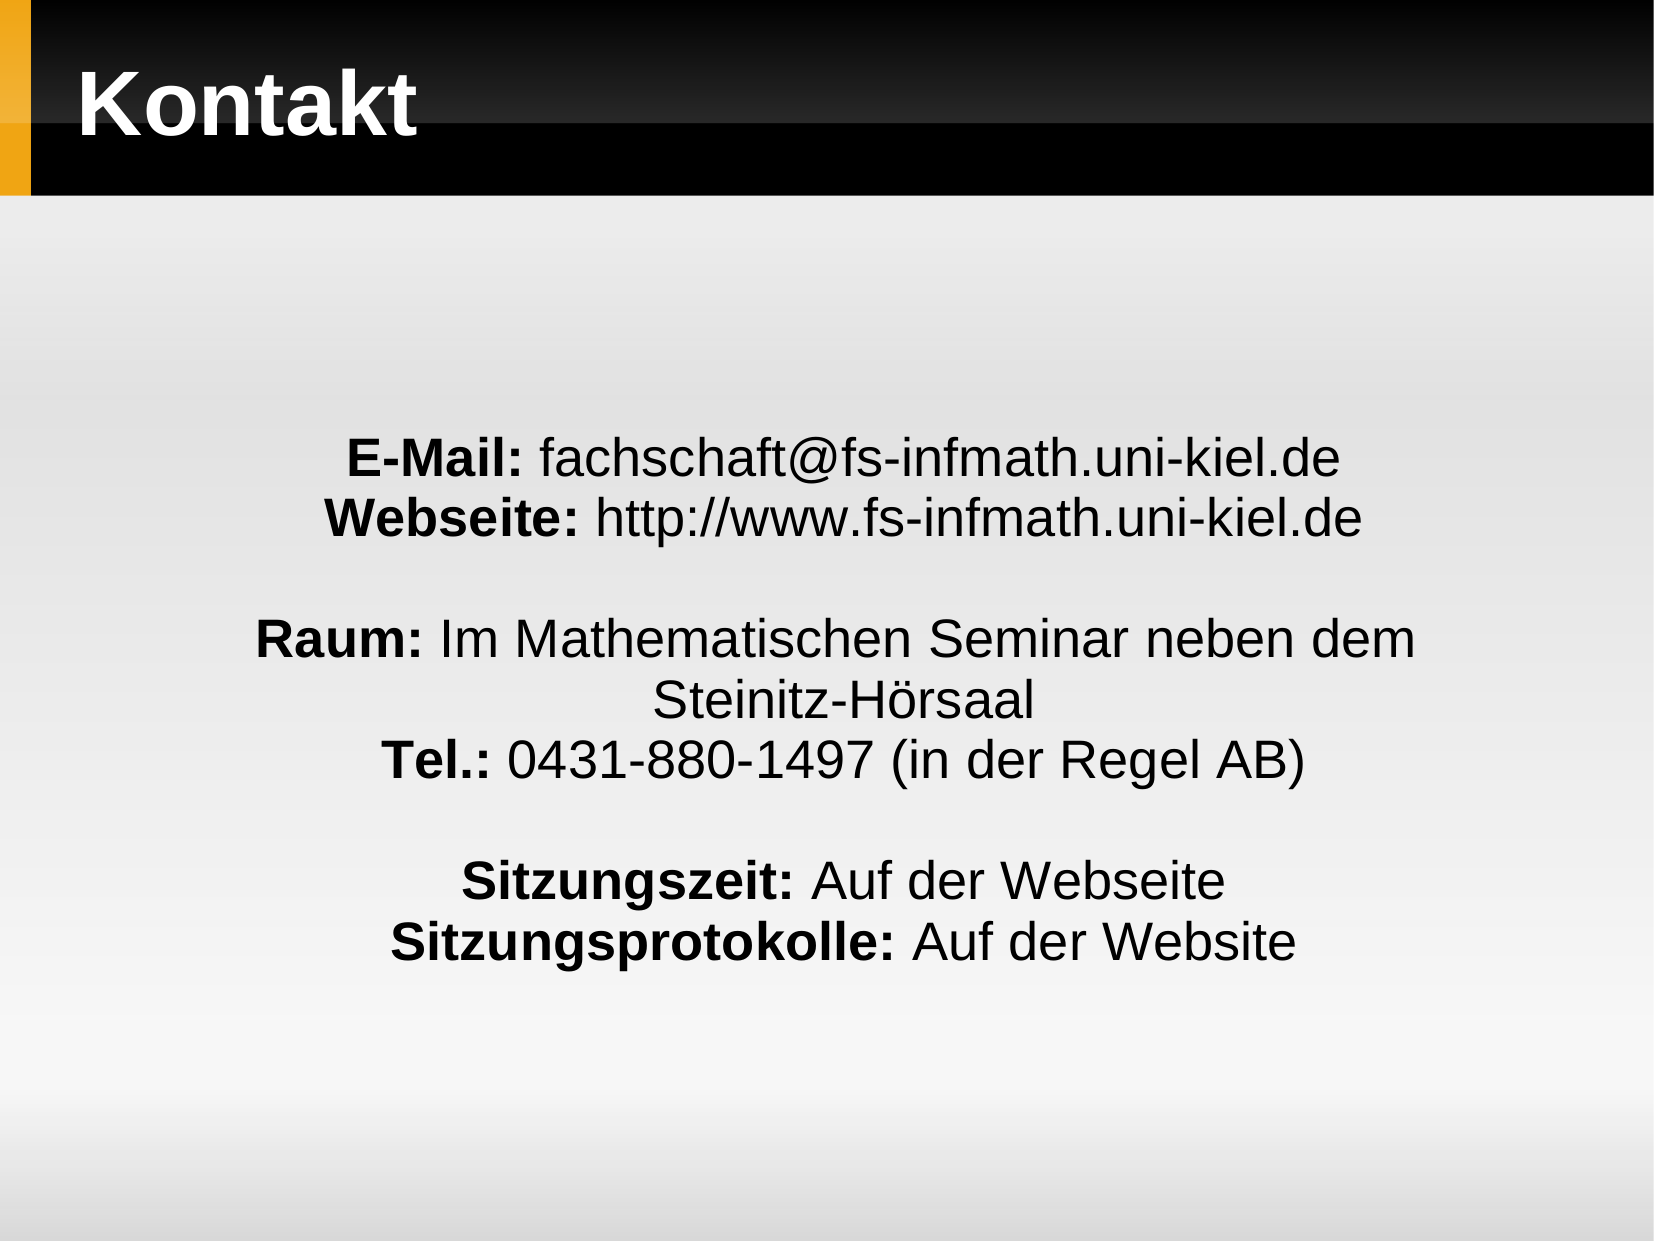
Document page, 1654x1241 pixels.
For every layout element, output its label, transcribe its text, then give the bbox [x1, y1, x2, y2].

picture [0, 0, 1654, 1241]
subtitle E-Mail: fachschaft@fs-infmath.uni-kiel.de Webseite: http://www.fs-infmath.uni-kiel.de Raum: Im Mathematischen Seminar neben dem Steinitz-Hörsaal Tel.: 0431-880-1497 (in der Regel AB) Sitzungszeit: Auf der Webseite Sitzungsprotokolle: Auf der Website [82, 290, 1571, 1109]
title Kontakt [76, 0, 1565, 208]
